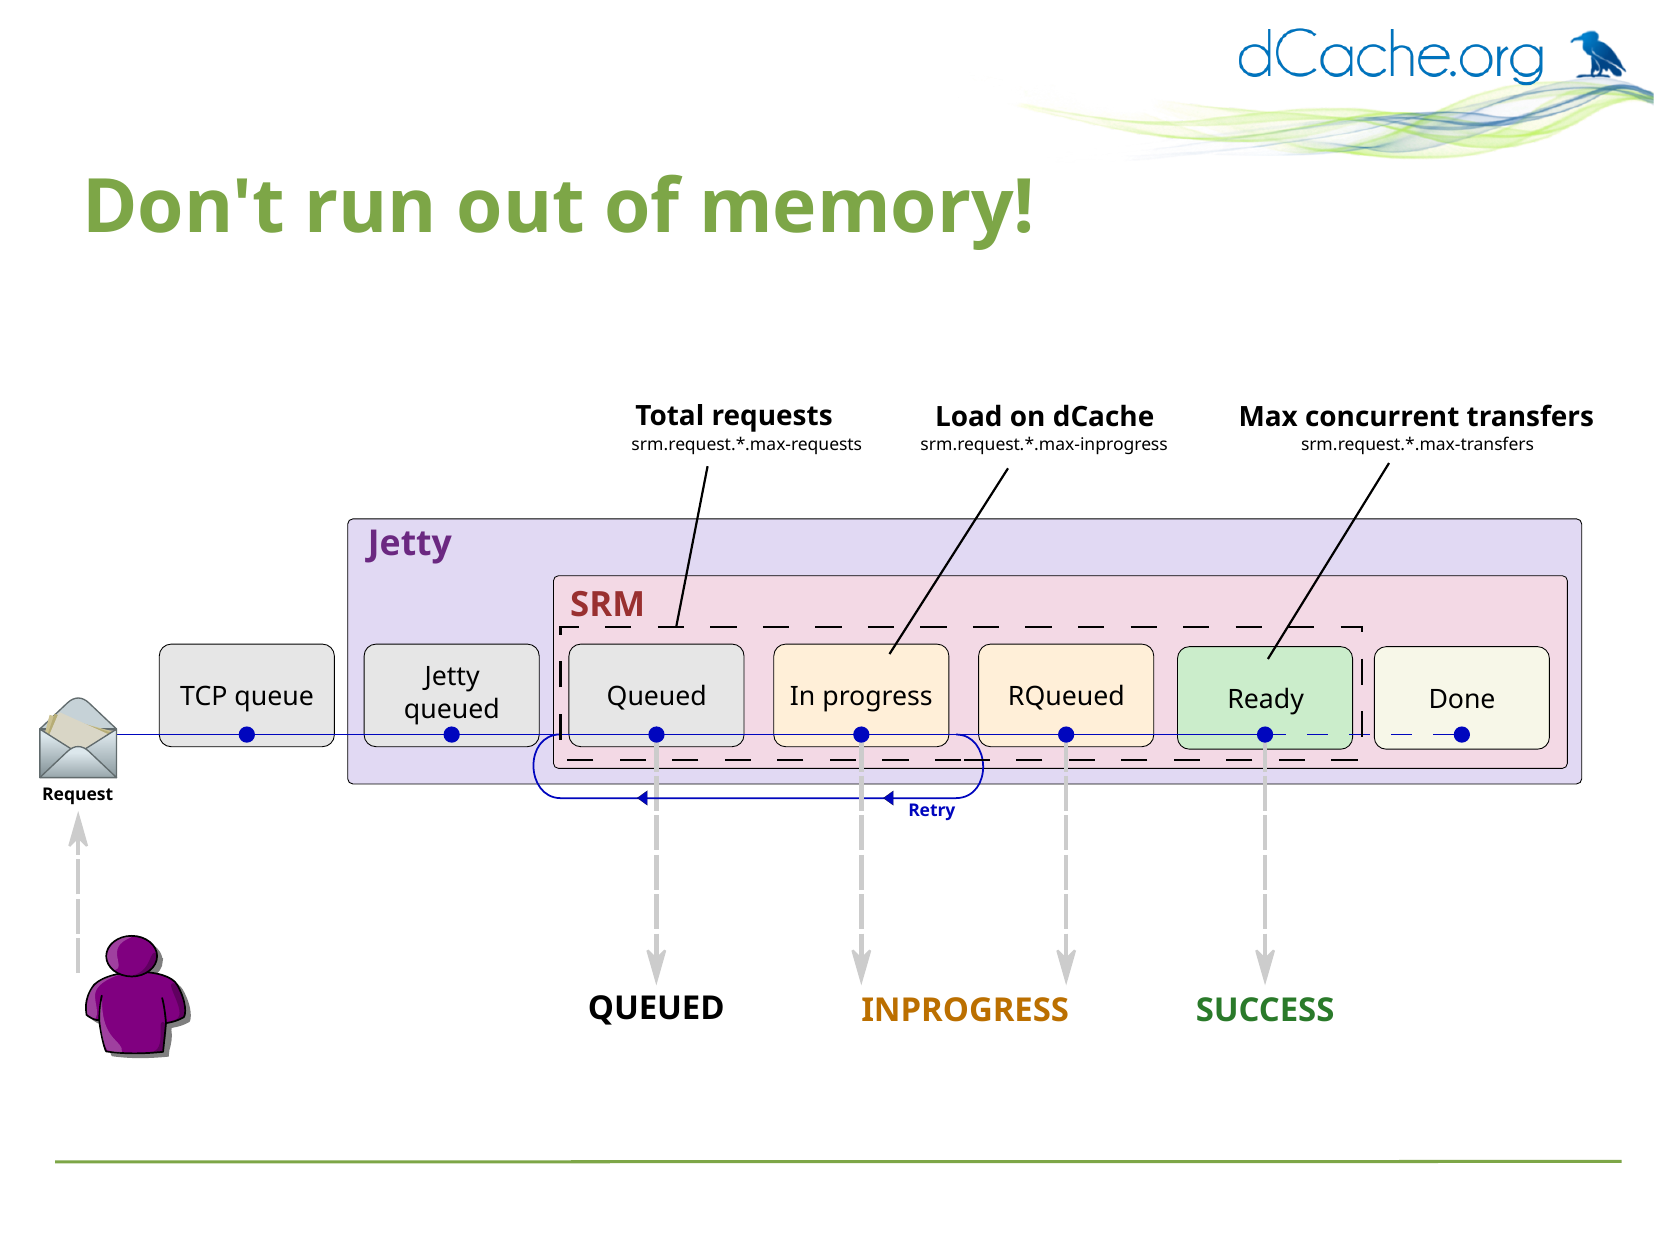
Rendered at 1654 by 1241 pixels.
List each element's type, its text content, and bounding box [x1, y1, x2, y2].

title Don't run out of memory! [82, 155, 1605, 252]
picture [38, 404, 1617, 1059]
picture [956, 16, 1654, 169]
